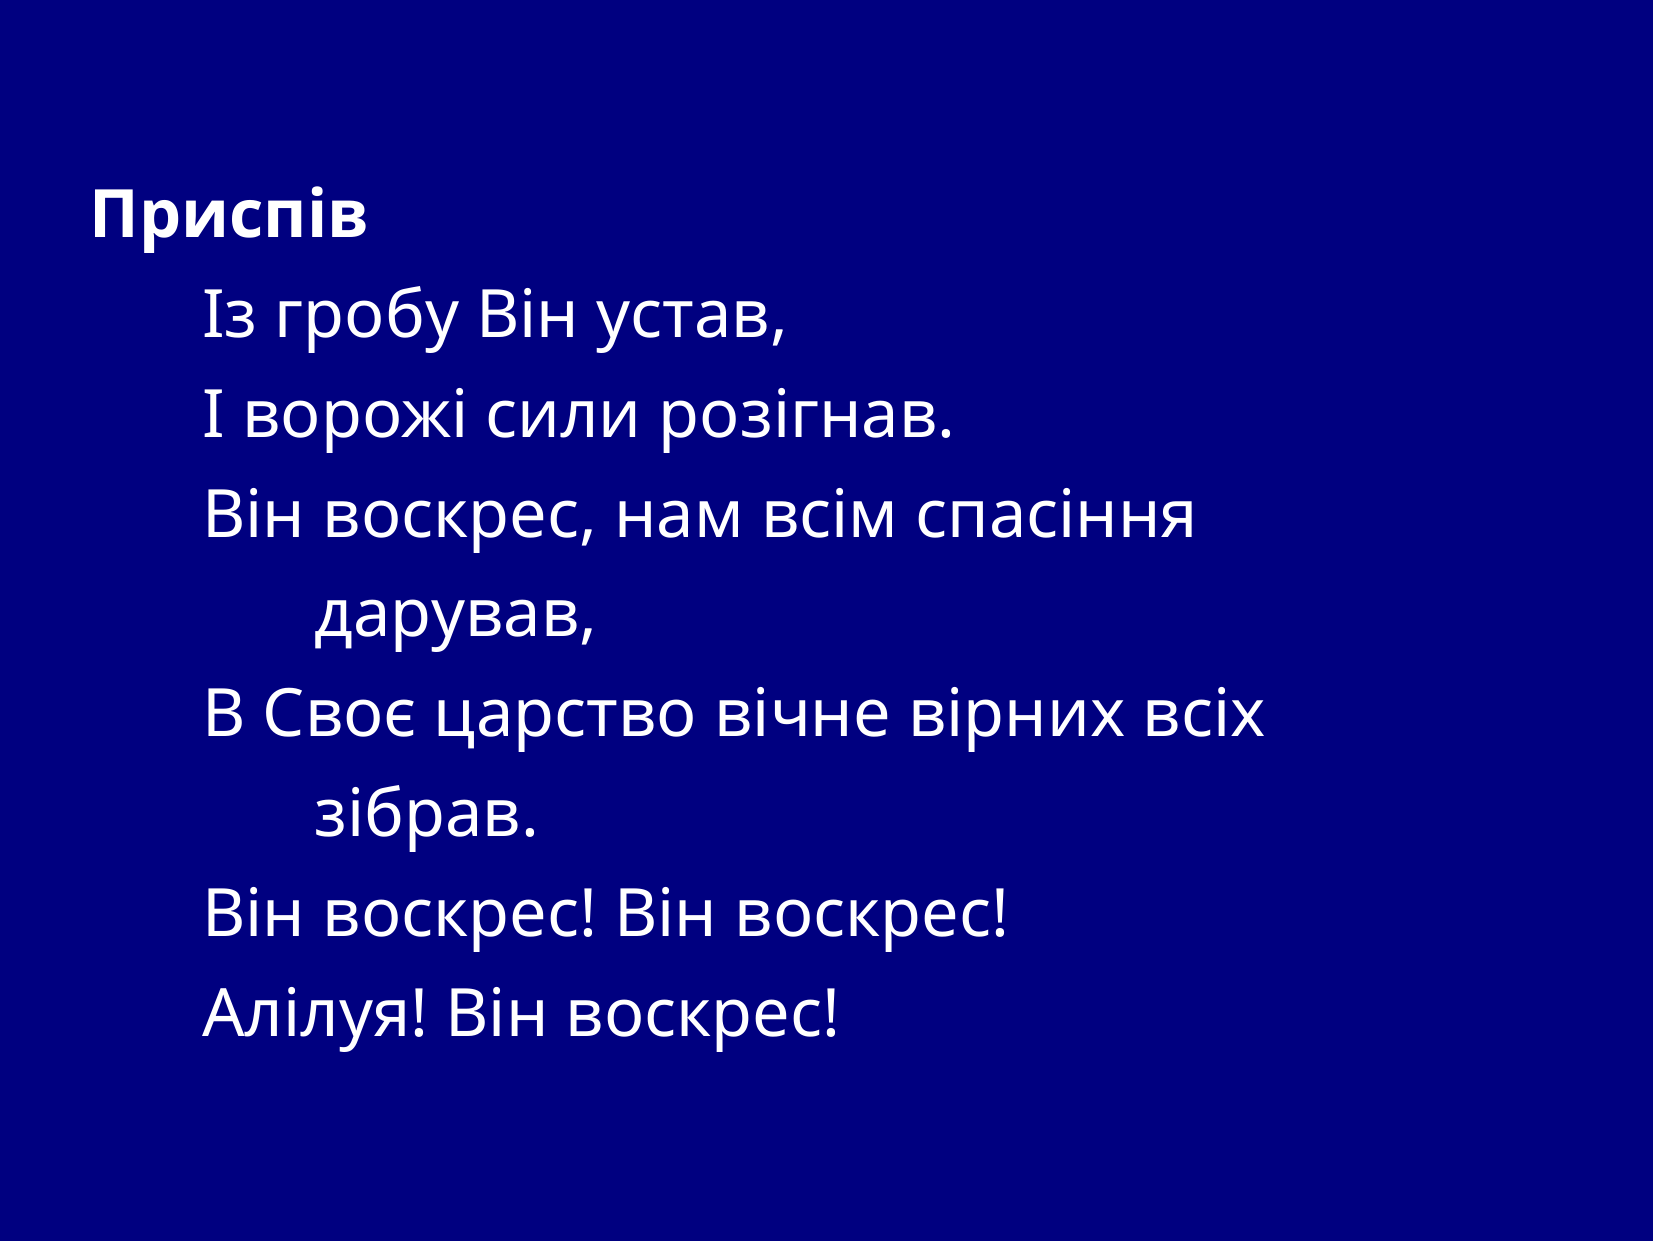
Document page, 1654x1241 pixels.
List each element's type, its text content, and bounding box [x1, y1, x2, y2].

text_box Приспів Із гробу Він устав, І ворожі сили розігнав. Він воскрес, нам всім спасіння дарував, В Своє царство вічне вірних всіх зібрав. Він воскрес! Він воскрес! Алілуя! Він воскрес! [75, 150, 1576, 1163]
